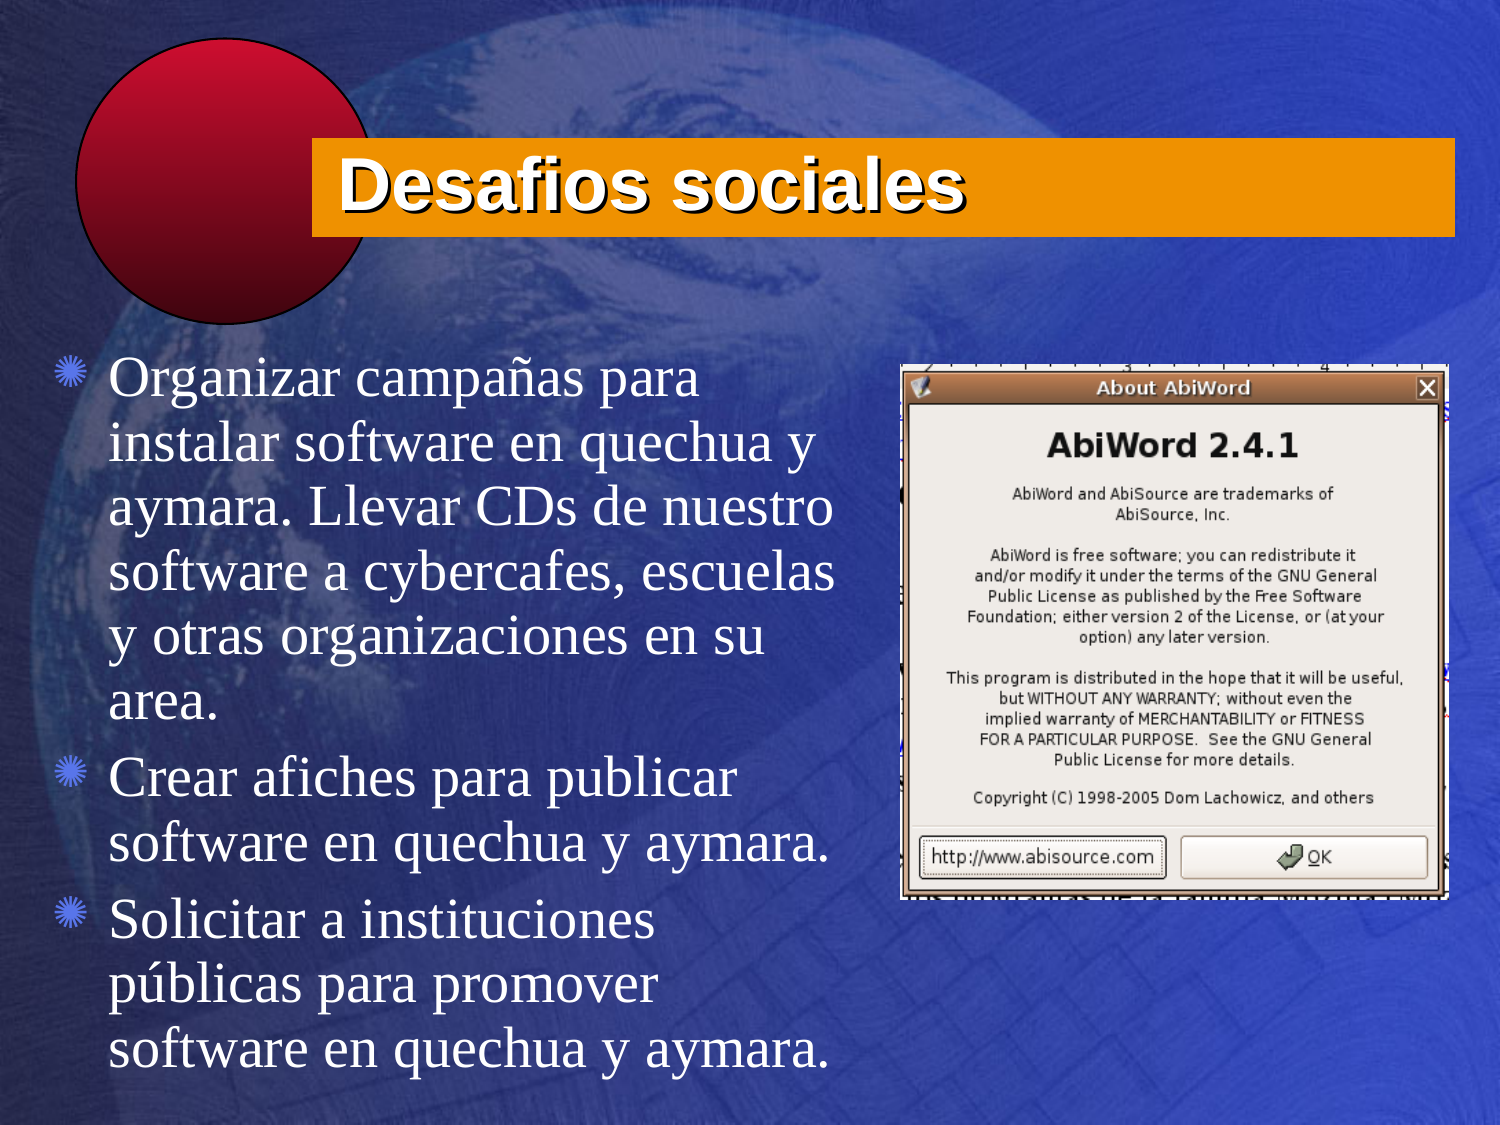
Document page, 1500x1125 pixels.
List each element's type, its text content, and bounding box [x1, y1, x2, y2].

text_box Desafios sociales [337, 142, 1454, 233]
picture [0, 0, 1500, 1125]
text_box Organizar campañas para instalar software en quechua y aymara. Llevar CDs de nuestro software a cybercafes, escuelas y otras organizaciones en su area. Crear afiches para publicar software en quechua y aymara. Solicitar a instituciones públicas para promover software en quechua y aymara. [37, 337, 863, 1088]
